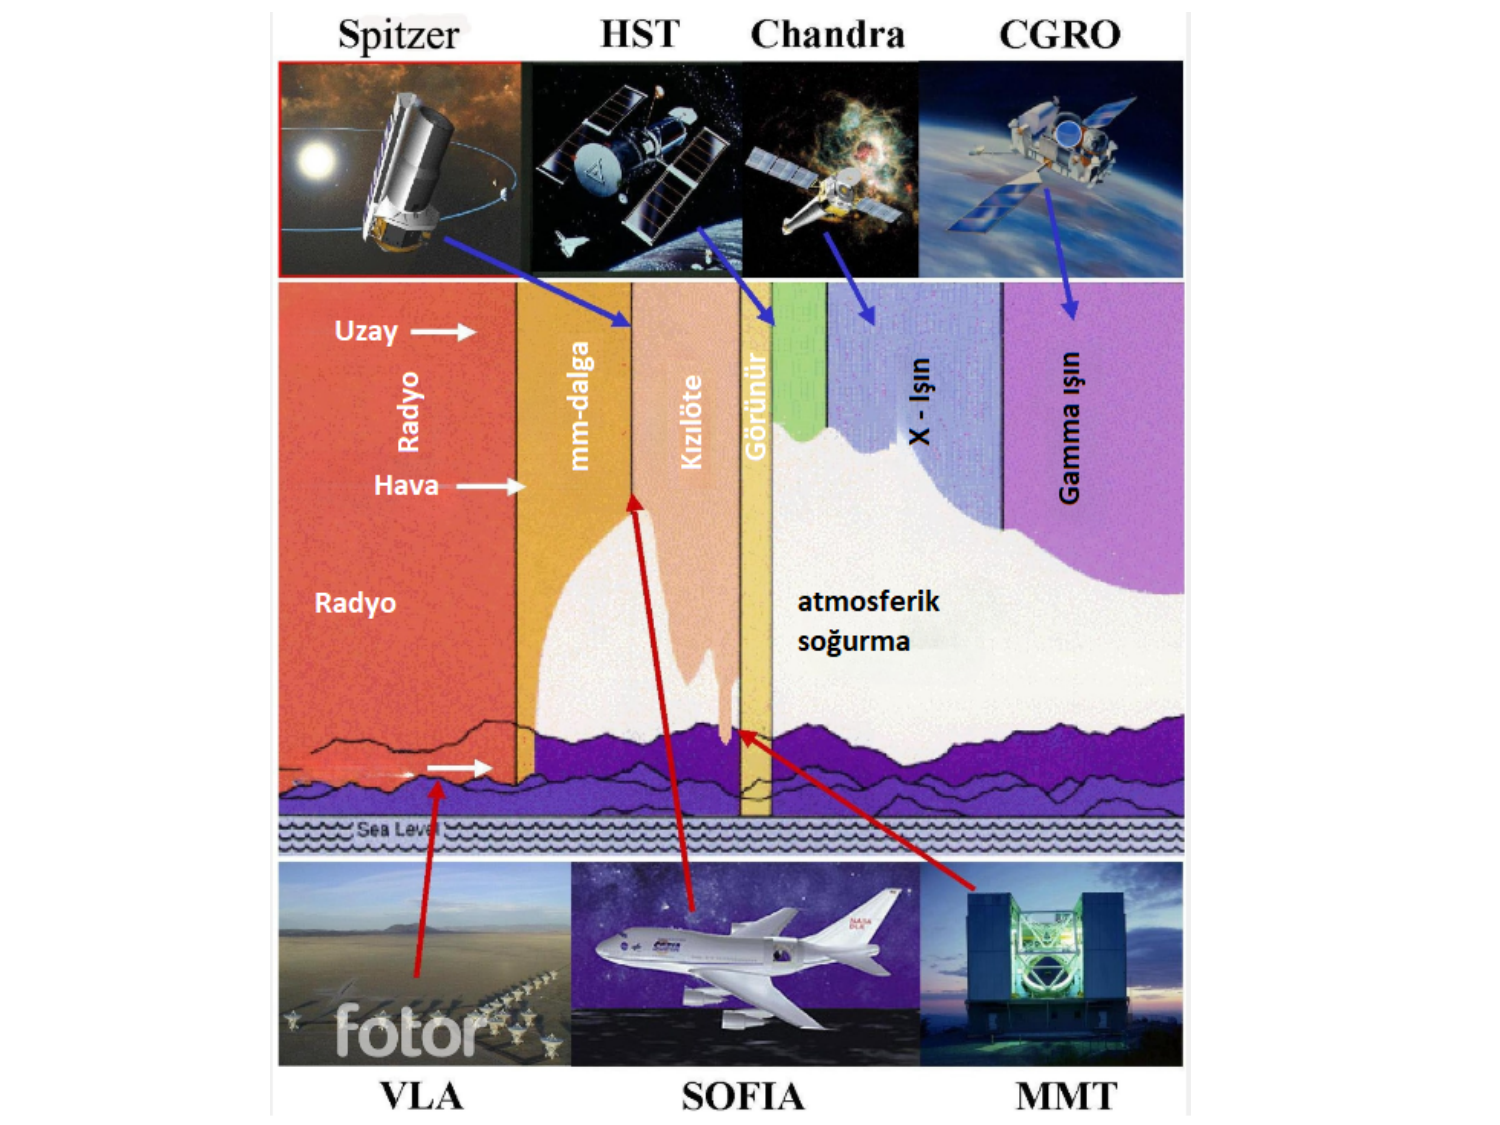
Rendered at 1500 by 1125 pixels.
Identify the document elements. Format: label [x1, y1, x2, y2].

picture [270, 12, 1191, 1122]
